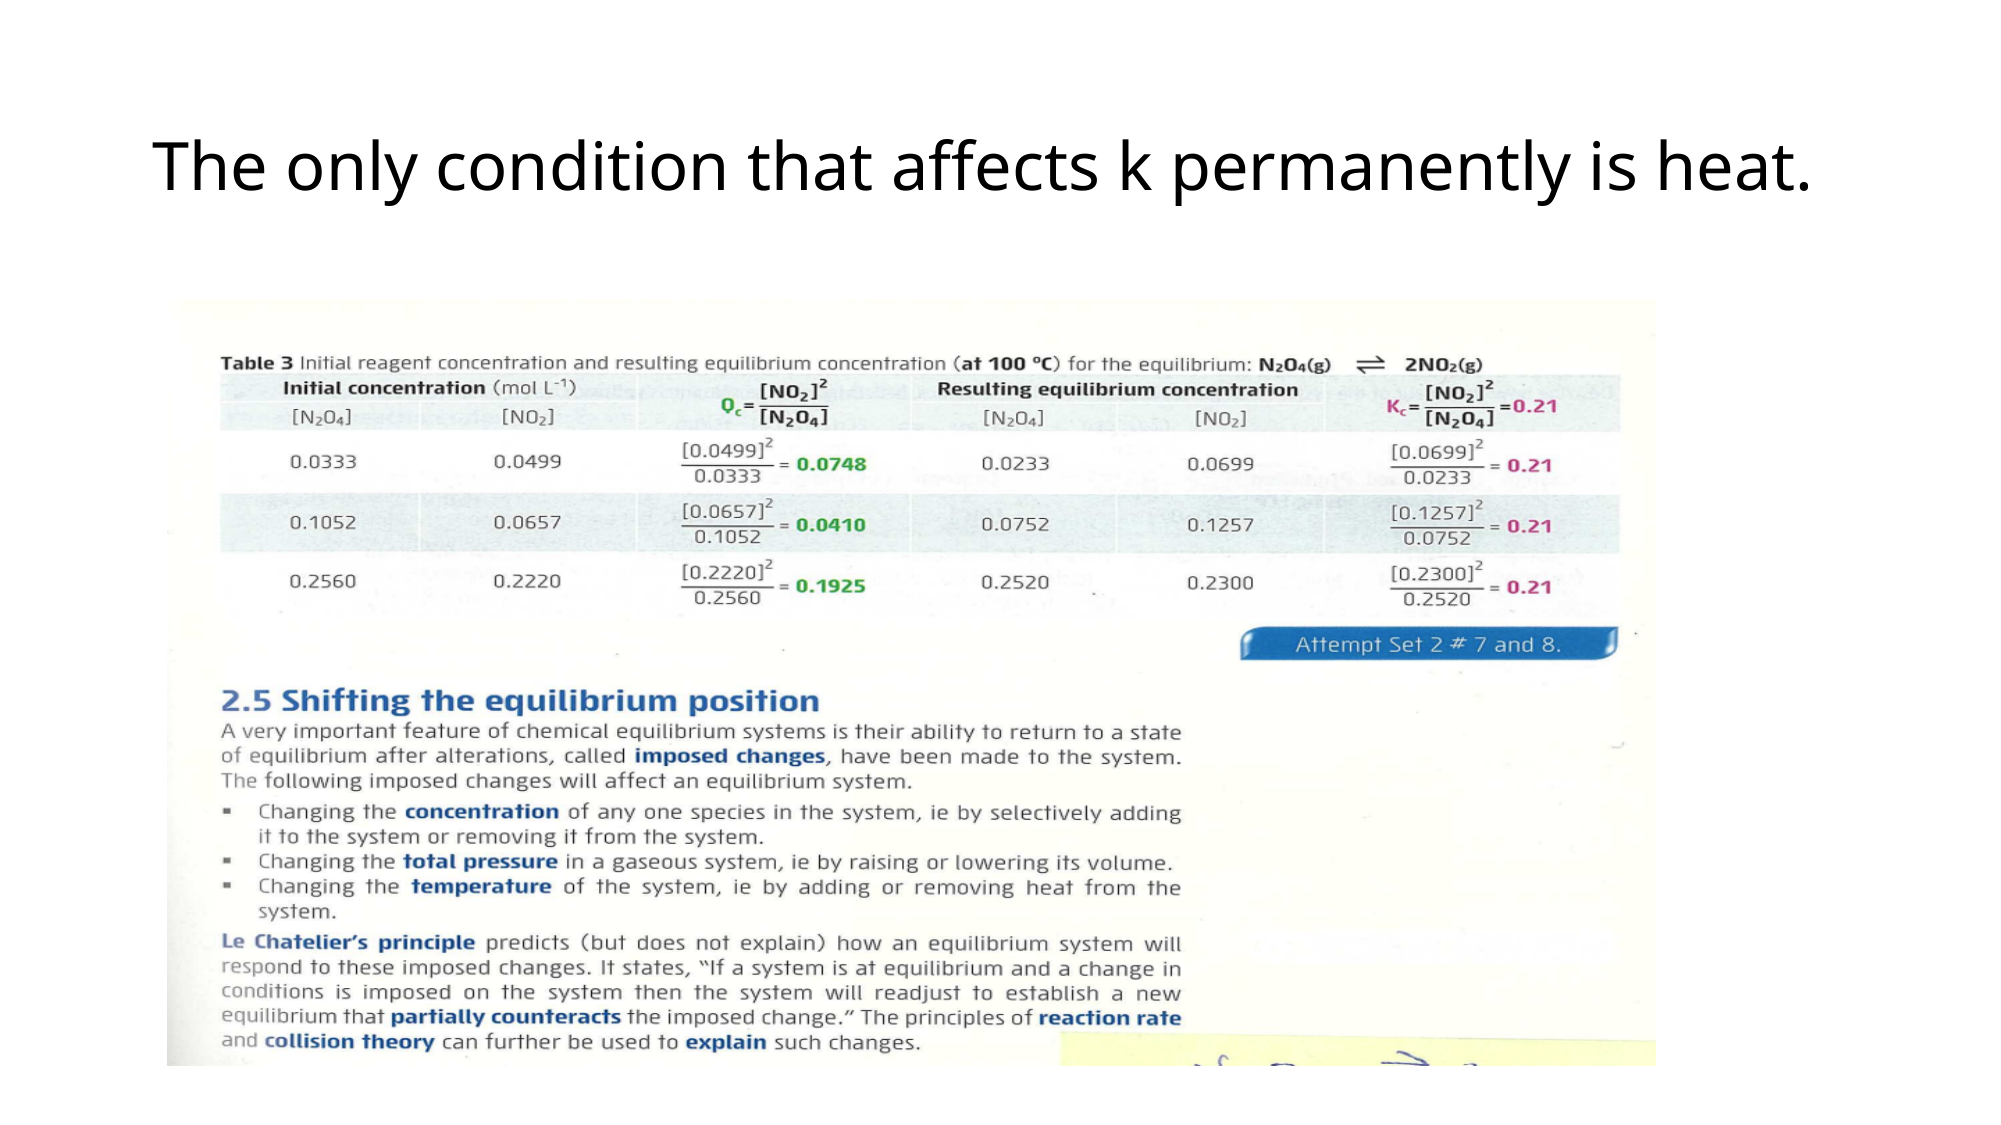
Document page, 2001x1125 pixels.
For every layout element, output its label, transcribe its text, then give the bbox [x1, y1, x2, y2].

picture [167, 299, 1656, 1066]
title The only condition that affects k permanently is heat. [137, 59, 1863, 278]
